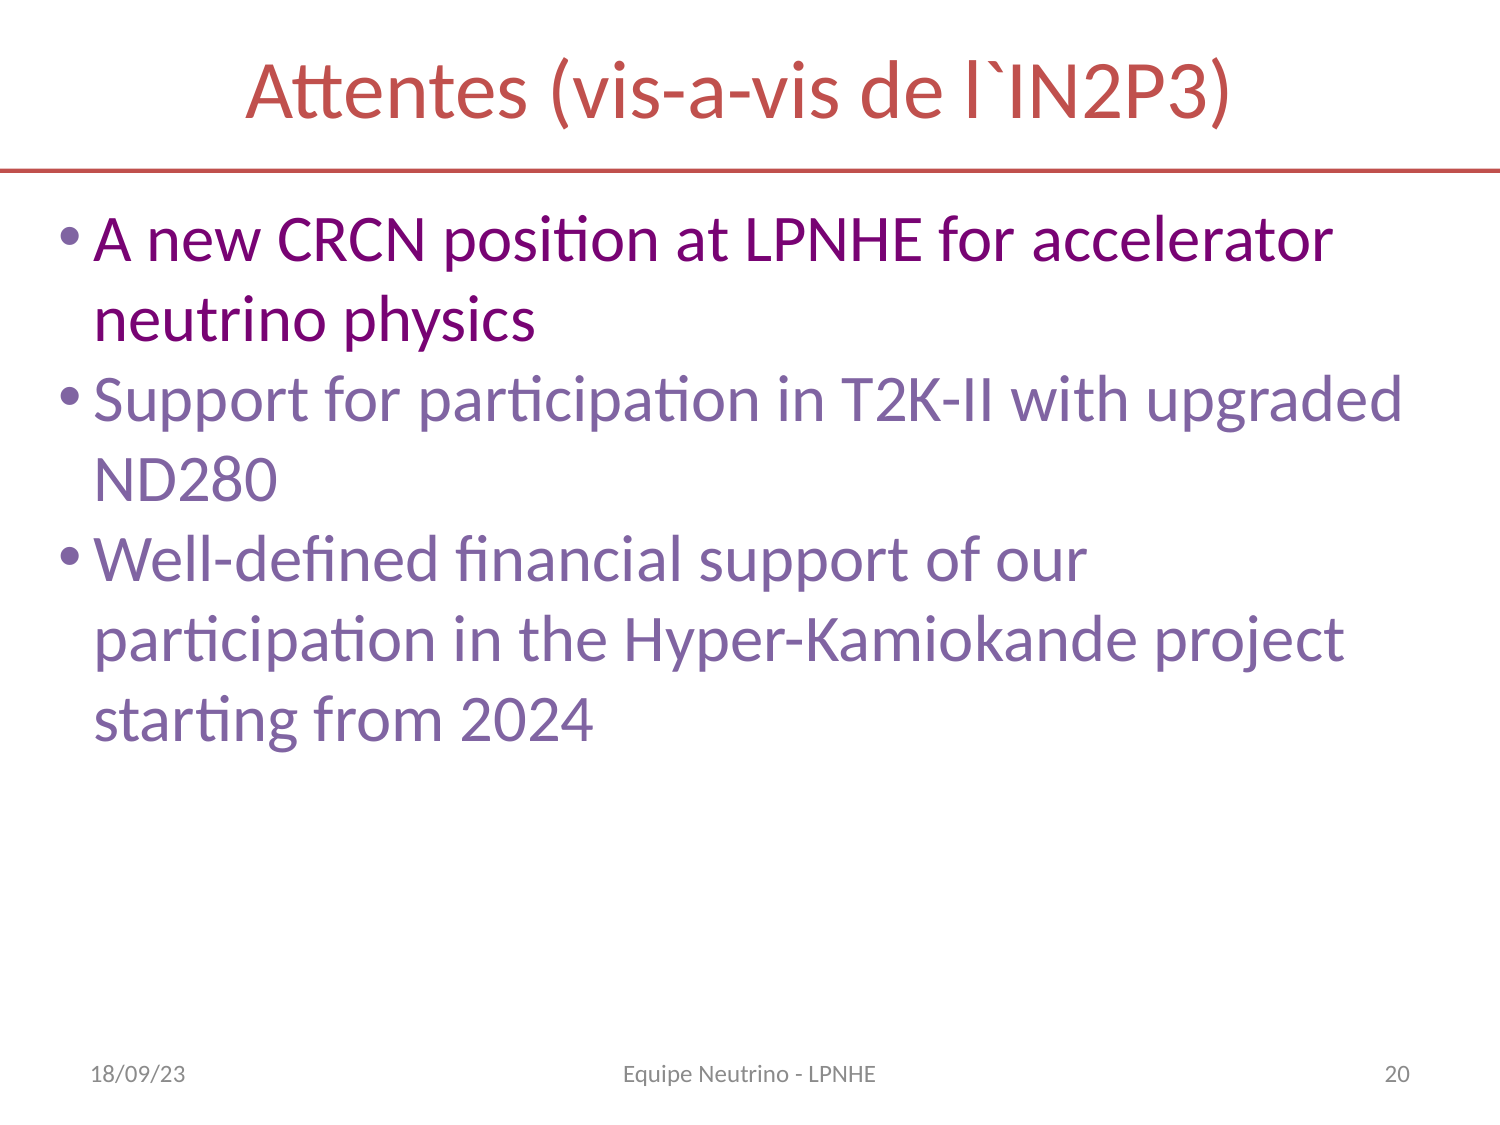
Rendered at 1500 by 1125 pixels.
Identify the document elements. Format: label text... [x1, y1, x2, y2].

text_box Equipe Neutrino - LPNHE [512, 1042, 988, 1103]
text_box Attentes (vis-a-vis de l`IN2P3) [75, 29, 1425, 141]
text_box A new CRCN position at LPNHE for accelerator neutrino physics Support for participation in T2K-II with upgraded ND280 Well-defined financial support of our participation in the Hyper-Kamiokande project starting from 2024 [43, 187, 1460, 1043]
text_box 18/09/23 [74, 1042, 425, 1103]
text_box <number> [1074, 1042, 1425, 1103]
